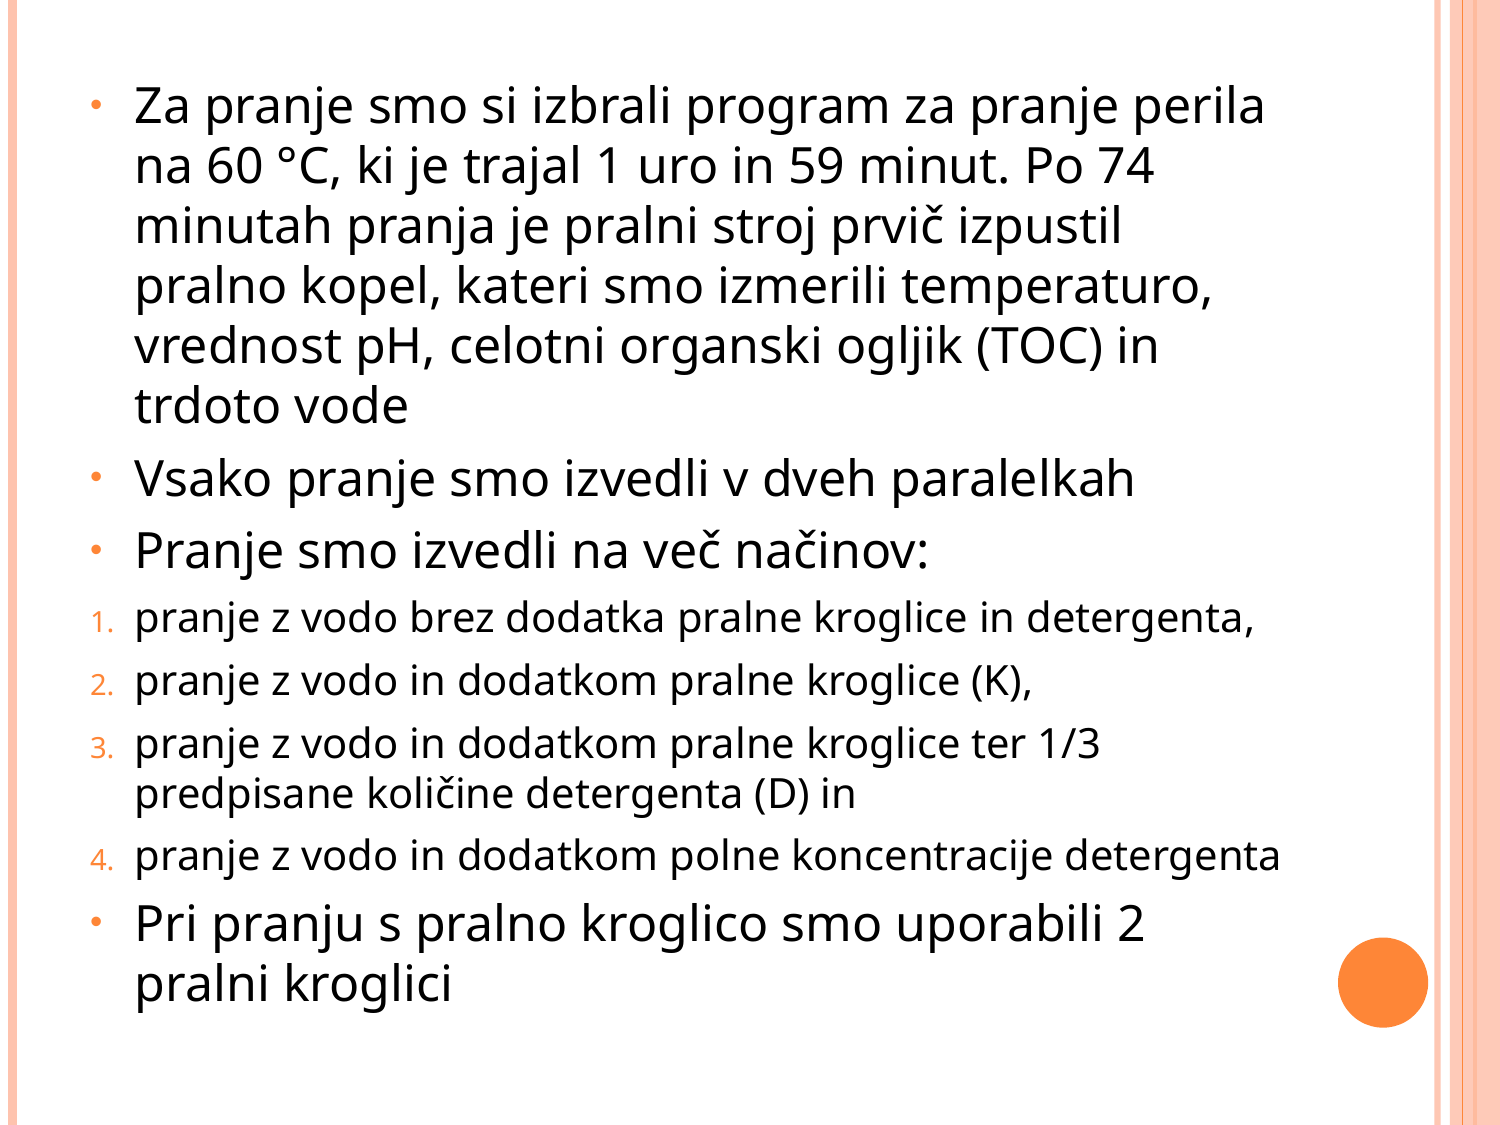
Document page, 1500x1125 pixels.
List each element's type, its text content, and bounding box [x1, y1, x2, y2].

list Za pranje smo si izbrali program za pranje perila na 60 °C, ki je trajal 1 uro in 59 minut. Po 74 minutah pranja je pralni stroj prvič izpustil pralno kopel, kateri smo izmerili temperaturo, vrednost pH, celotni organski ogljik (TOC) in trdoto vode Vsako pranje smo izvedli v dveh paralelkah Pranje smo izvedli na več načinov: pranje z vodo brez dodatka pralne kroglice in detergenta, pranje z vodo in dodatkom pralne kroglice (K), pranje z vodo in dodatkom pralne kroglice ter 1/3 predpisane količine detergenta (D) in pranje z vodo in dodatkom polne koncentracije detergenta Pri pranju s pralno kroglico smo uporabili 2 pralni kroglici [74, 66, 1300, 1062]
